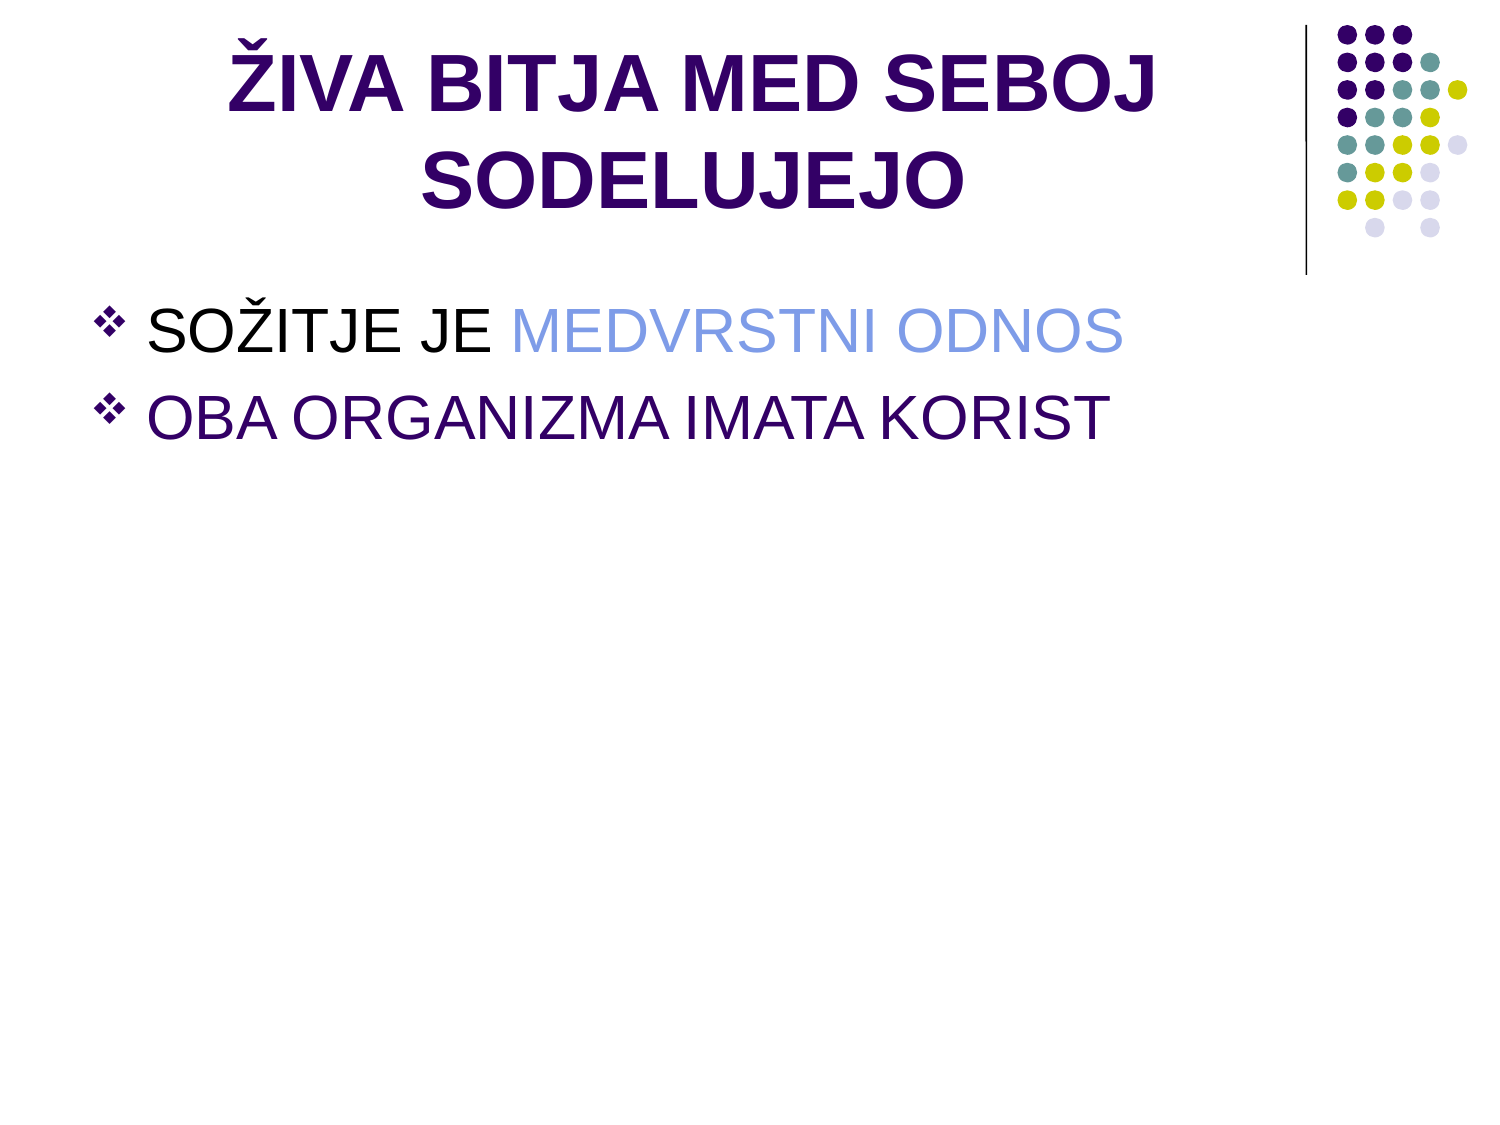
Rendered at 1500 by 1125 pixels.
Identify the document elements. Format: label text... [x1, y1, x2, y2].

title ŽIVA BITJA MED SEBOJ SODELUJEJO [75, 20, 1313, 233]
list SOŽITJE JE MEDVRSTNI ODNOS OBA ORGANIZMA IMATA KORIST [75, 282, 1425, 1006]
